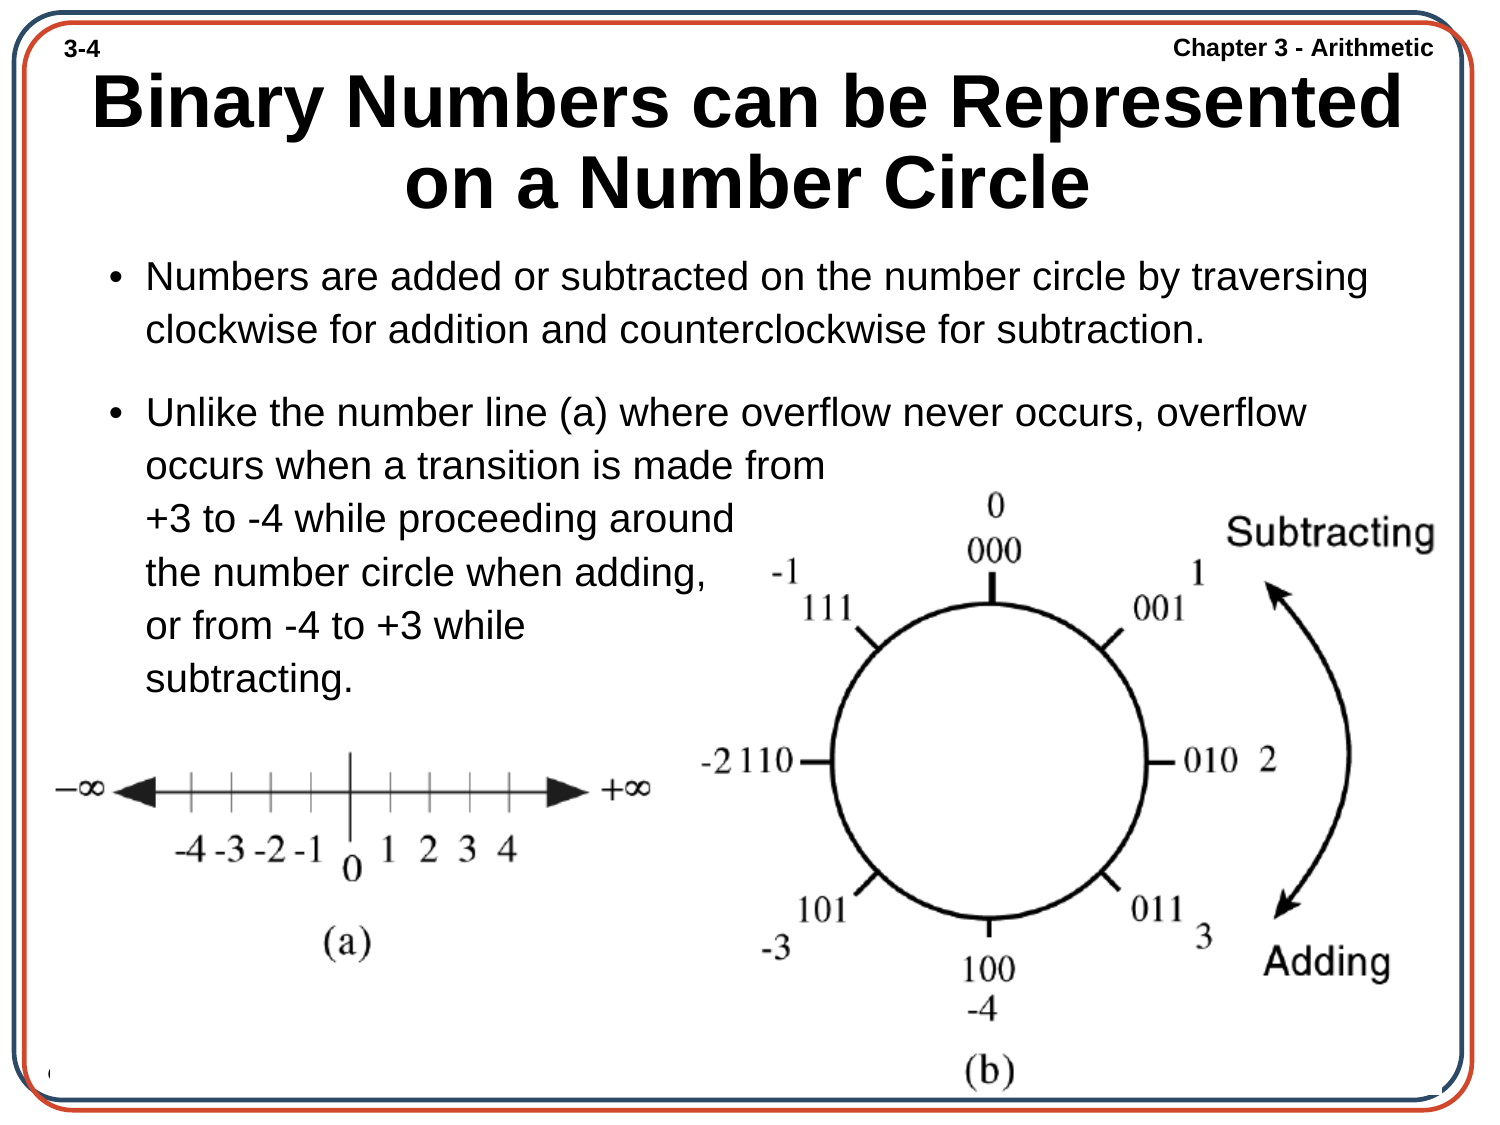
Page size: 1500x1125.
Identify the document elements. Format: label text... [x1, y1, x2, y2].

picture [50, 487, 1442, 1095]
title Binary Numbers can be Represented on a Number Circle [49, 62, 1447, 225]
list • Numbers are added or subtracted on the number circle by traversing clockwise for addition and counterclockwise for subtraction. • Unlike the number line (a) where overflow never occurs, overflow occurs when a transition is made from +3 to -4 while proceeding around the number circle when adding, or from -4 to +3 while subtracting. [75, 237, 1438, 713]
